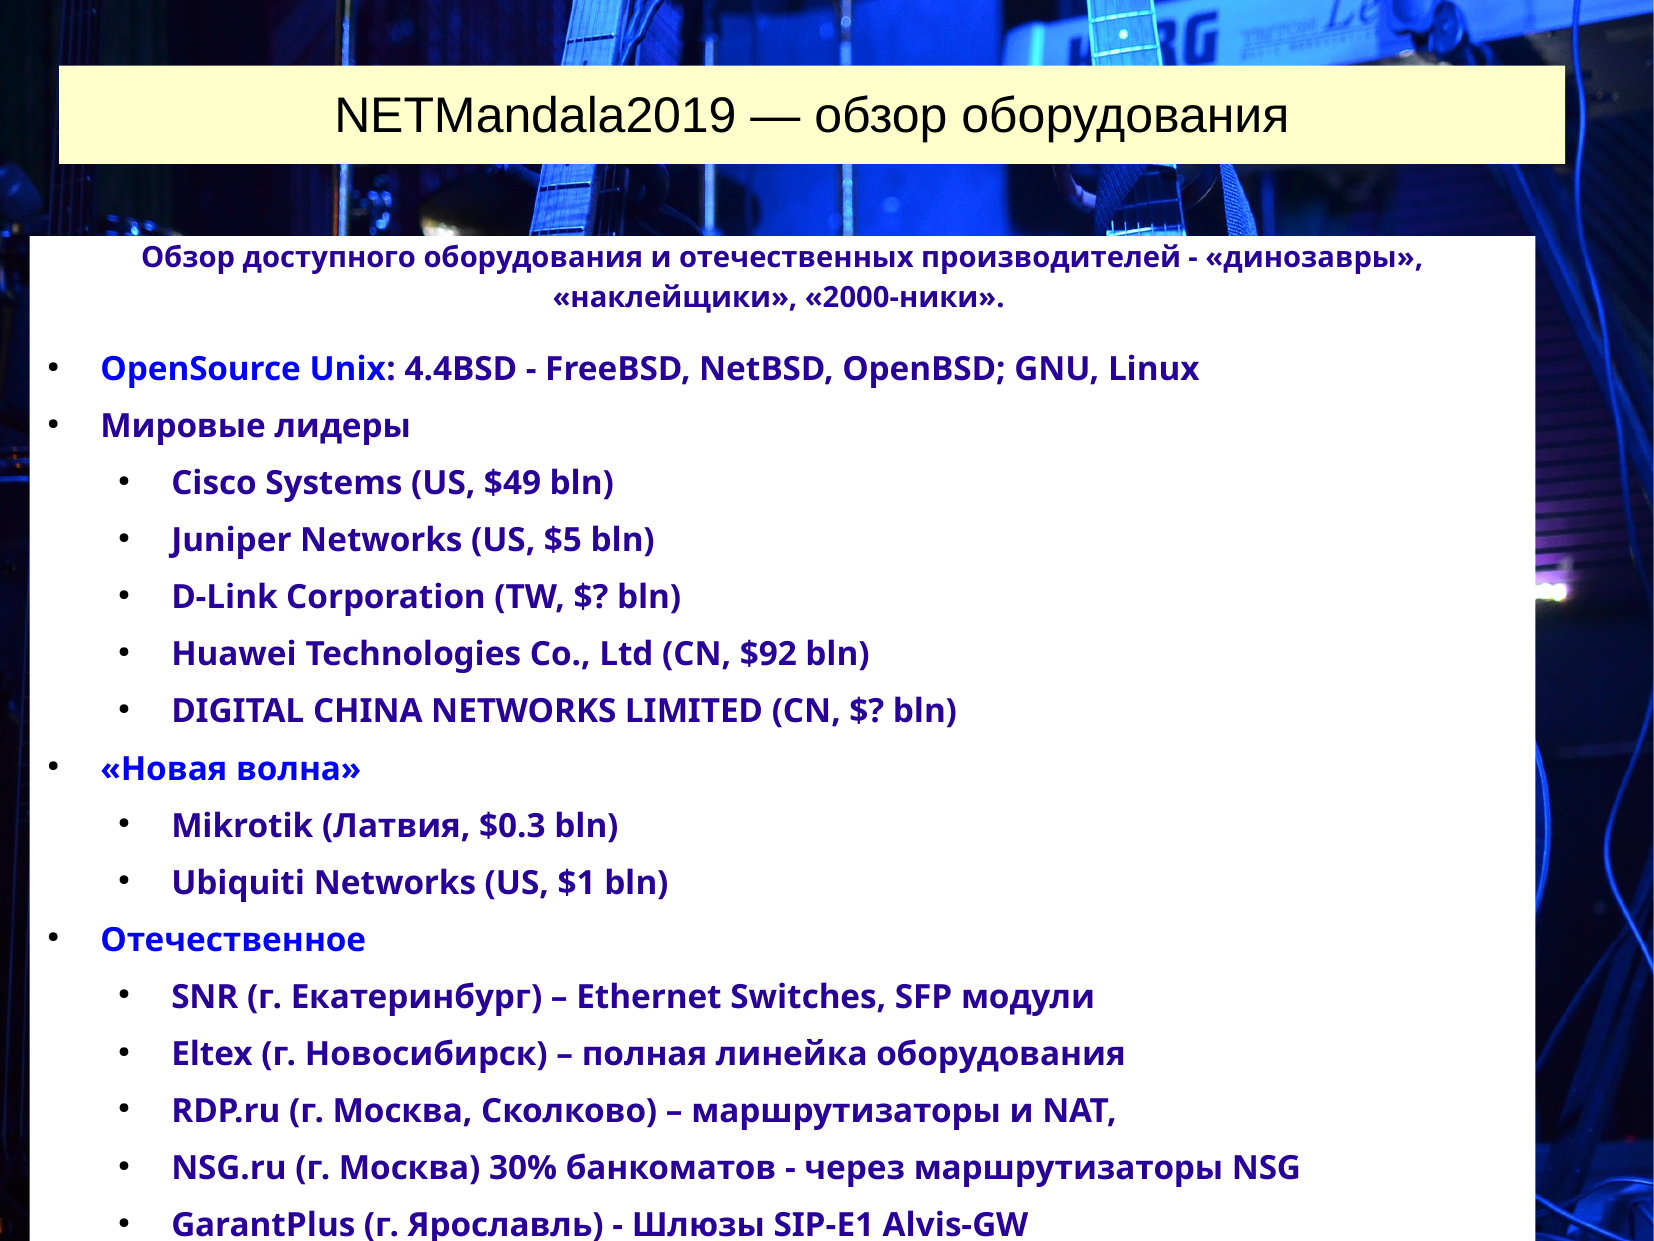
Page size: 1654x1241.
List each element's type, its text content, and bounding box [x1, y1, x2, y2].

list Обзор доступного оборудования и отечественных производителей - «динозавры», «наклейщики», «2000-ники». OpenSource Unix: 4.4BSD - FreeBSD, NetBSD, OpenBSD; GNU, Linux Мировые лидеры Cisco Systems (US, $49 bln) Juniper Networks (US, $5 bln) D-Link Corporation (TW, $? bln) Huawei Technologies Co., Ltd (CN, $92 bln) DIGITAL CHINA NETWORKS LIMITED (CN, $? bln) «Новая волна» Mikrotik (Латвия, $0.3 bln) Ubiquiti Networks (US, $1 bln) Отечественное SNR (г. Екатеринбург) – Ethernet Switches, SFP модули Eltex (г. Новосибирск) – полная линейка оборудования RDP.ru (г. Москва, Сколково) – маршрутизаторы и NAT, NSG.ru (г. Москва) 30% банкоматов - через маршрутизаторы NSG GarantPlus (г. Ярославль) - Шлюзы SIP-E1 Alvis-GW VASExperts.ru (СПБ) – ПО для DPI [29, 236, 1536, 1211]
picture [0, 0, 1654, 1241]
title NETMandala2019 — обзор оборудования [59, 65, 1566, 164]
